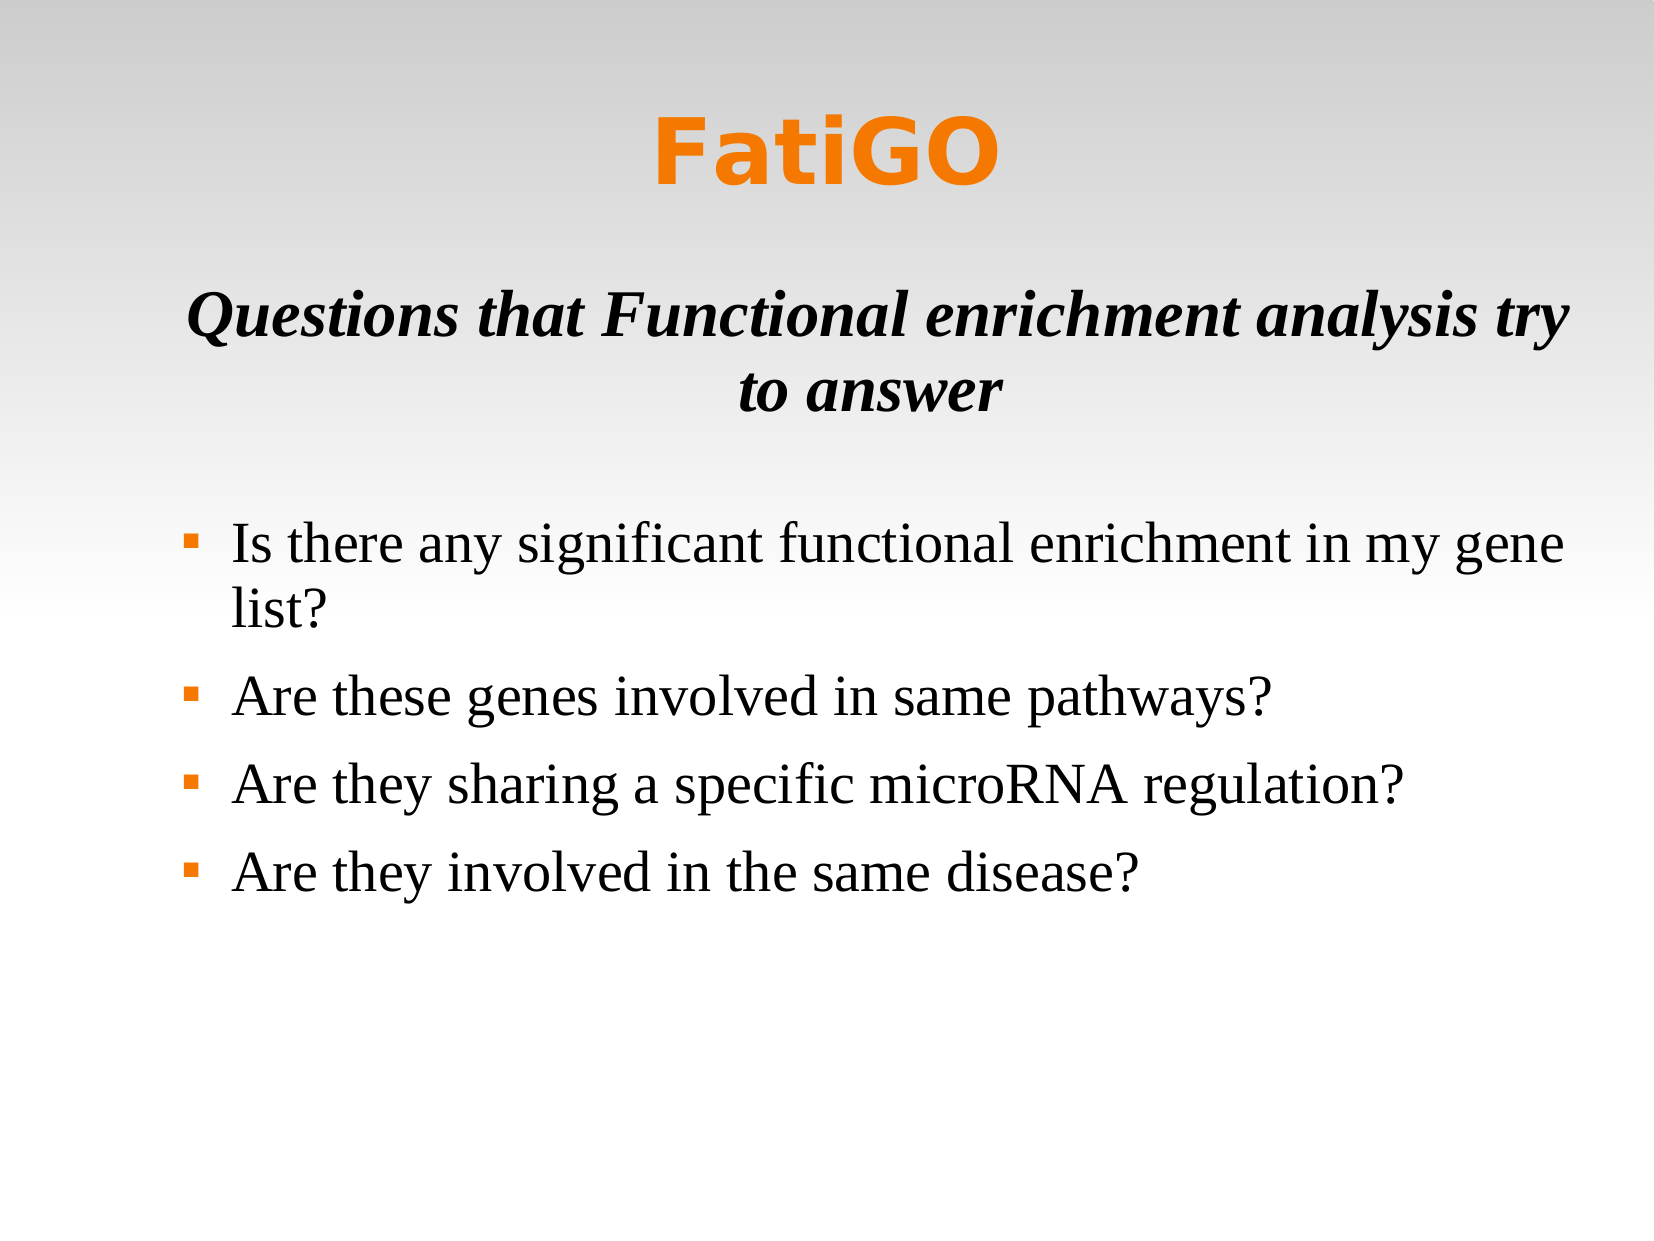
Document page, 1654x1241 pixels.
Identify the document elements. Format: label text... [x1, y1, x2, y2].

list Is there any significant functional enrichment in my gene list? Are these genes involved in same pathways? Are they sharing a specific microRNA regulation? Are they involved in the same disease? [89, 318, 1578, 1123]
list Questions that Functional enrichment analysis try to answer [112, 277, 1576, 318]
title FatiGO [82, 49, 1571, 257]
